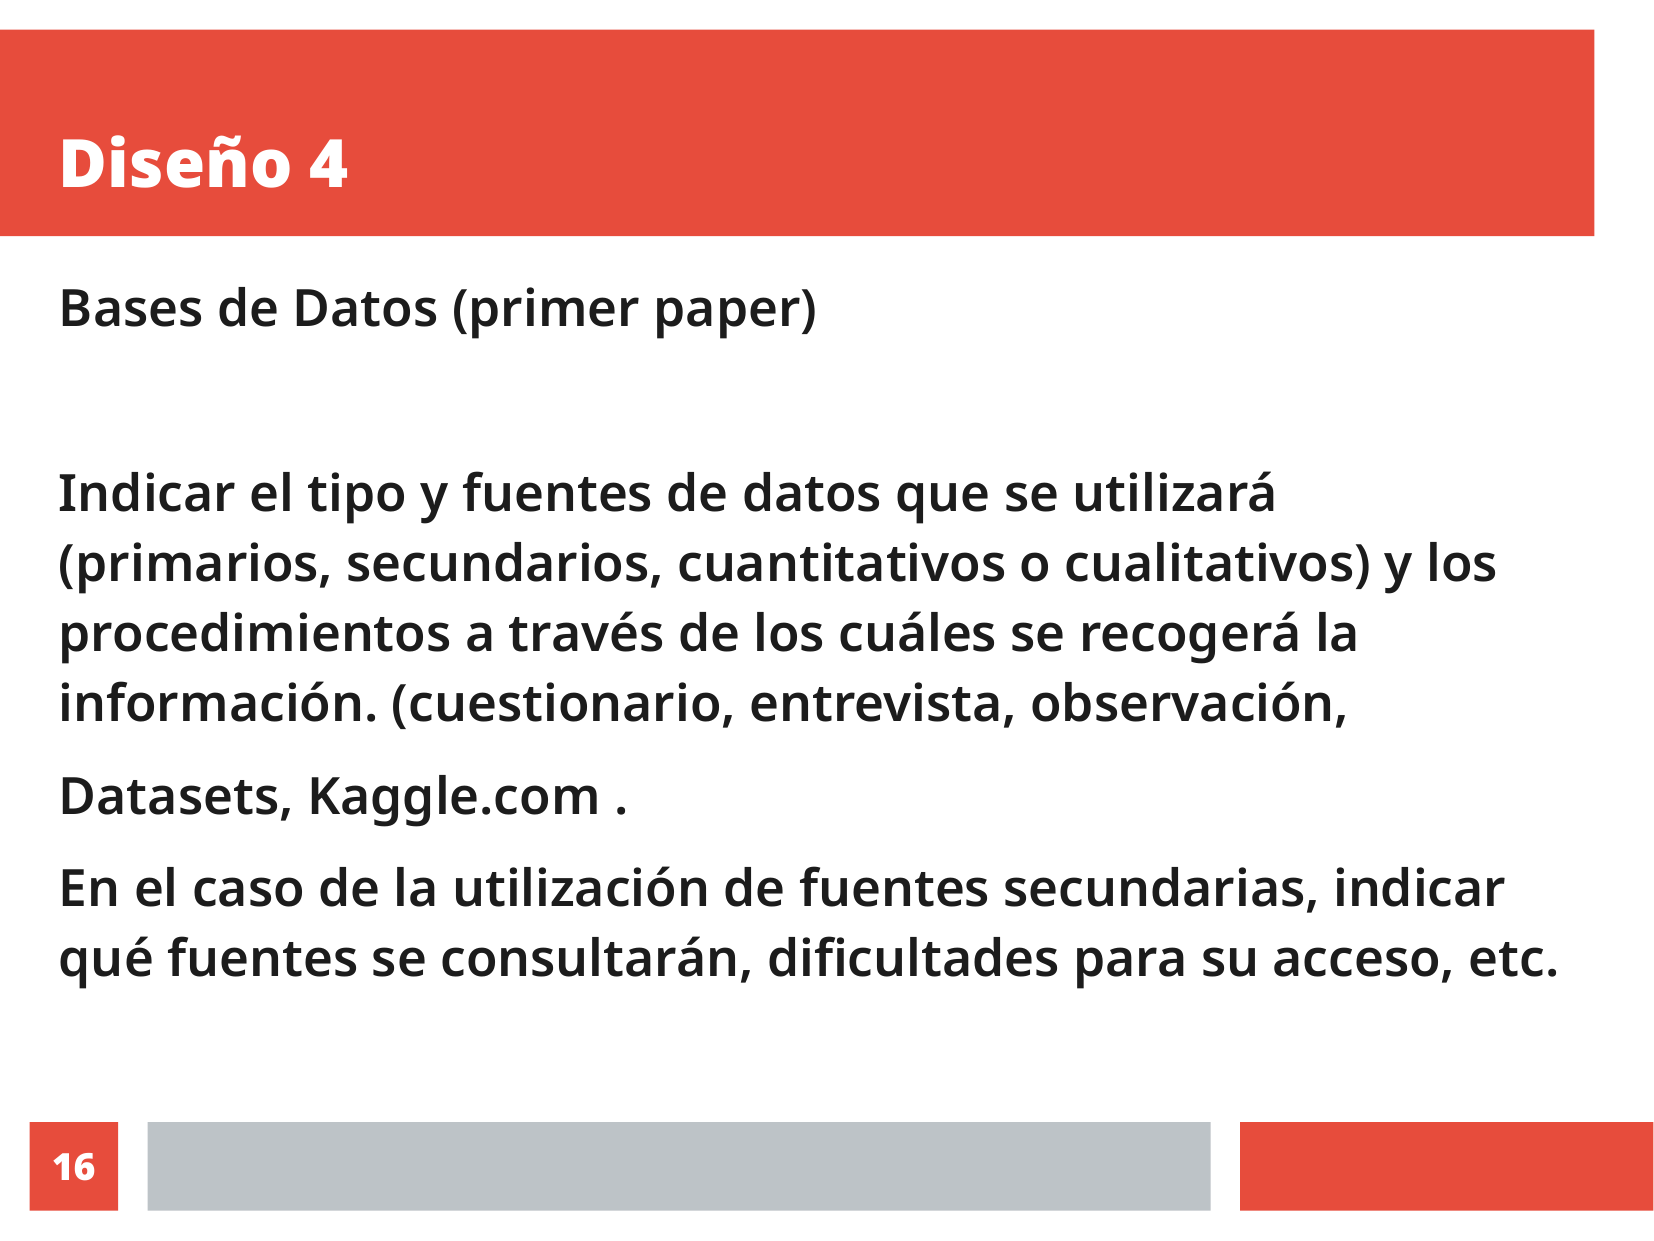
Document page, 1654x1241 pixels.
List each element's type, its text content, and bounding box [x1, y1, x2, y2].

title Diseño 4 [59, 59, 1595, 207]
list Bases de Datos (primer paper) Indicar el tipo y fuentes de datos que se utilizará (primarios, secundarios, cuantitativos o cualitativos) y los procedimientos a través de los cuáles se recogerá la información. (cuestionario, entrevista, observación, Datasets, Kaggle.com . En el caso de la utilización de fuentes secundarias, indicar qué fuentes se consultarán, dificultades para su acceso, etc. [59, 271, 1565, 1040]
